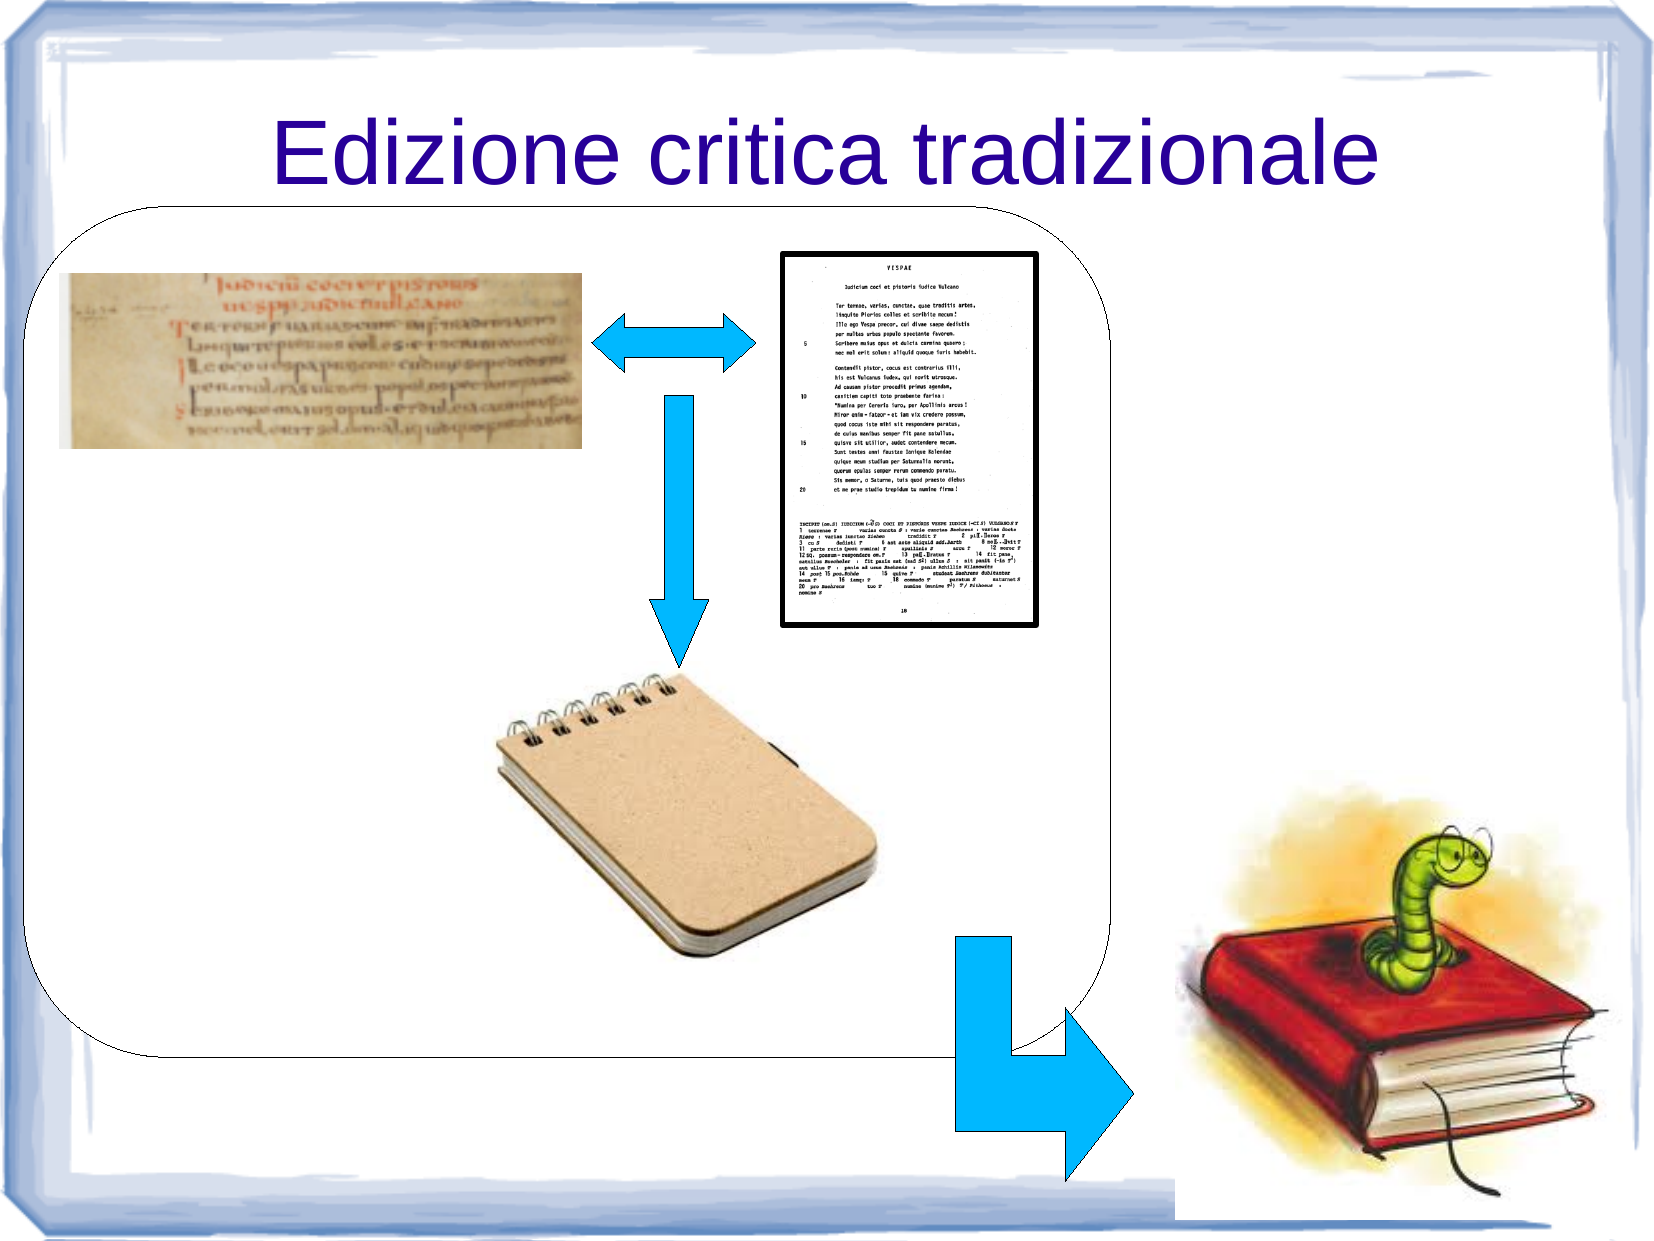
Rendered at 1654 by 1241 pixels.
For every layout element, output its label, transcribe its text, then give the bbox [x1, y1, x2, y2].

title Edizione critica tradizionale [82, 49, 1571, 257]
picture [0, 0, 1654, 1241]
text_box [23, 233, 1134, 1182]
